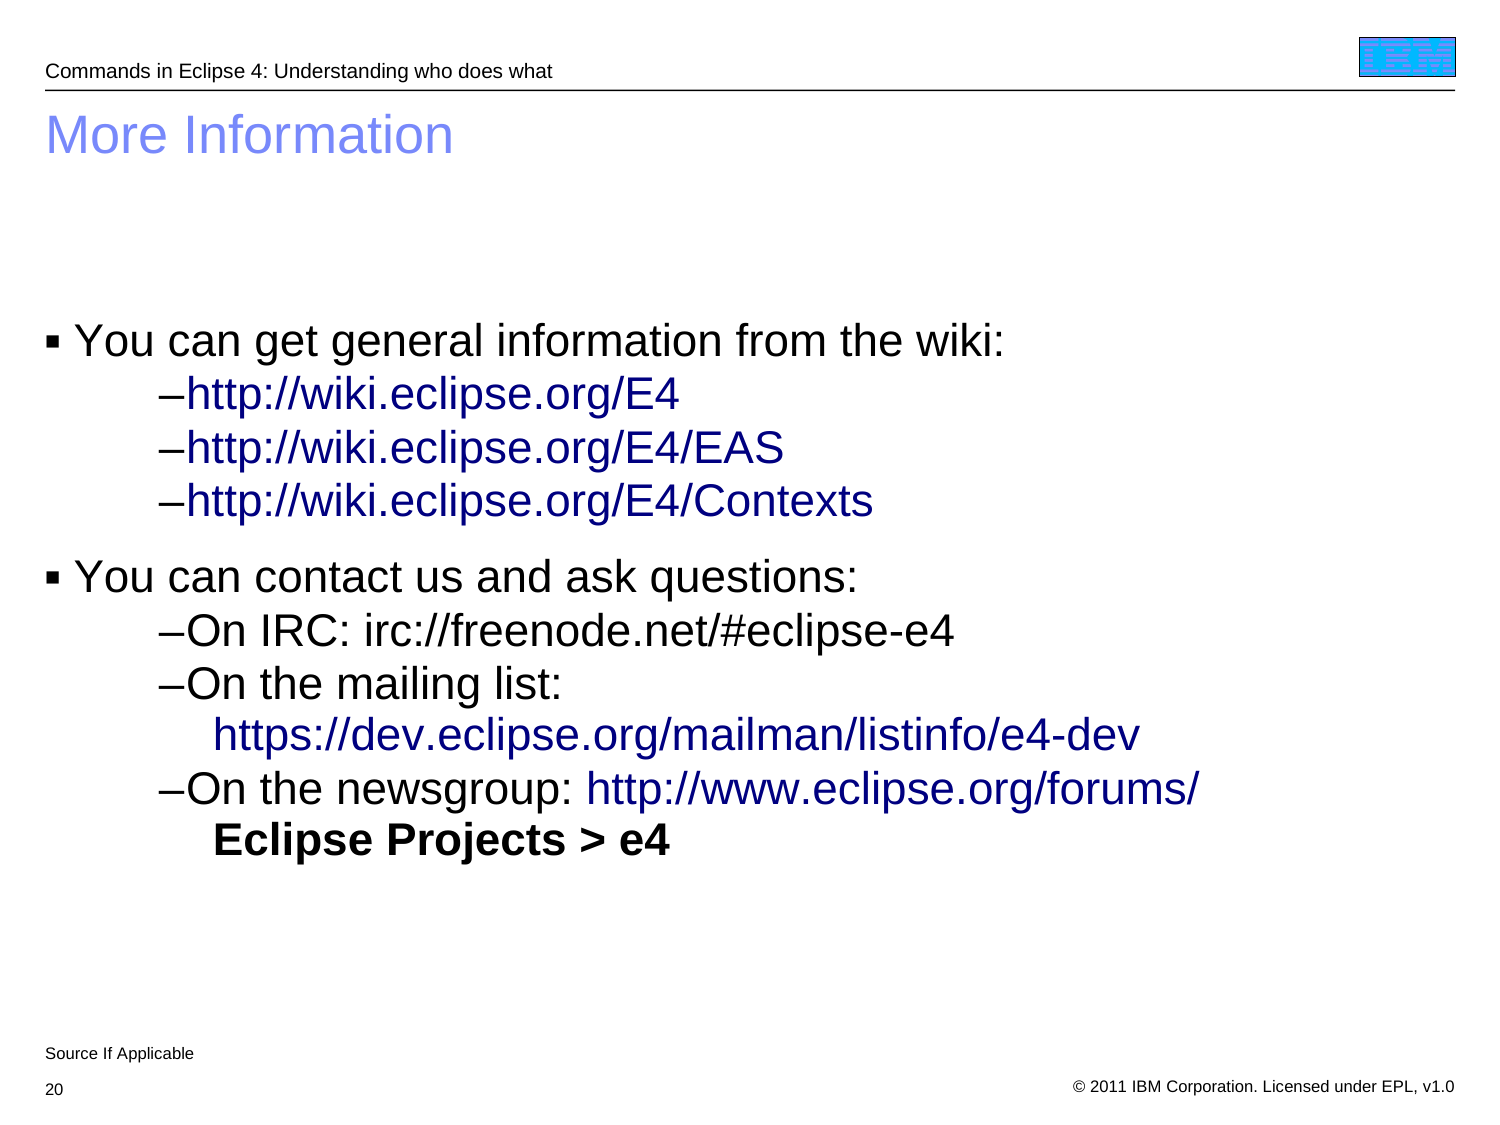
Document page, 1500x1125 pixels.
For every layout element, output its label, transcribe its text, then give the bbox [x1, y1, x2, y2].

text_box Commands in Eclipse 4: Understanding who does what [30, 37, 1306, 83]
title More Information [30, 97, 1456, 218]
text_box Source If Applicable [30, 1021, 1441, 1072]
list You can get general information from the wiki: http://wiki.eclipse.org/E4 http://wiki.eclipse.org/E4/EAS http://wiki.eclipse.org/E4/Contexts You can contact us and ask questions: On IRC: irc://freenode.net/#eclipse-e4 On the mailing list: https://dev.eclipse.org/mailman/listinfo/e4-dev On the newsgroup: http://www.eclipse.org/forums/ Eclipse Projects > e4 [30, 307, 1456, 1058]
